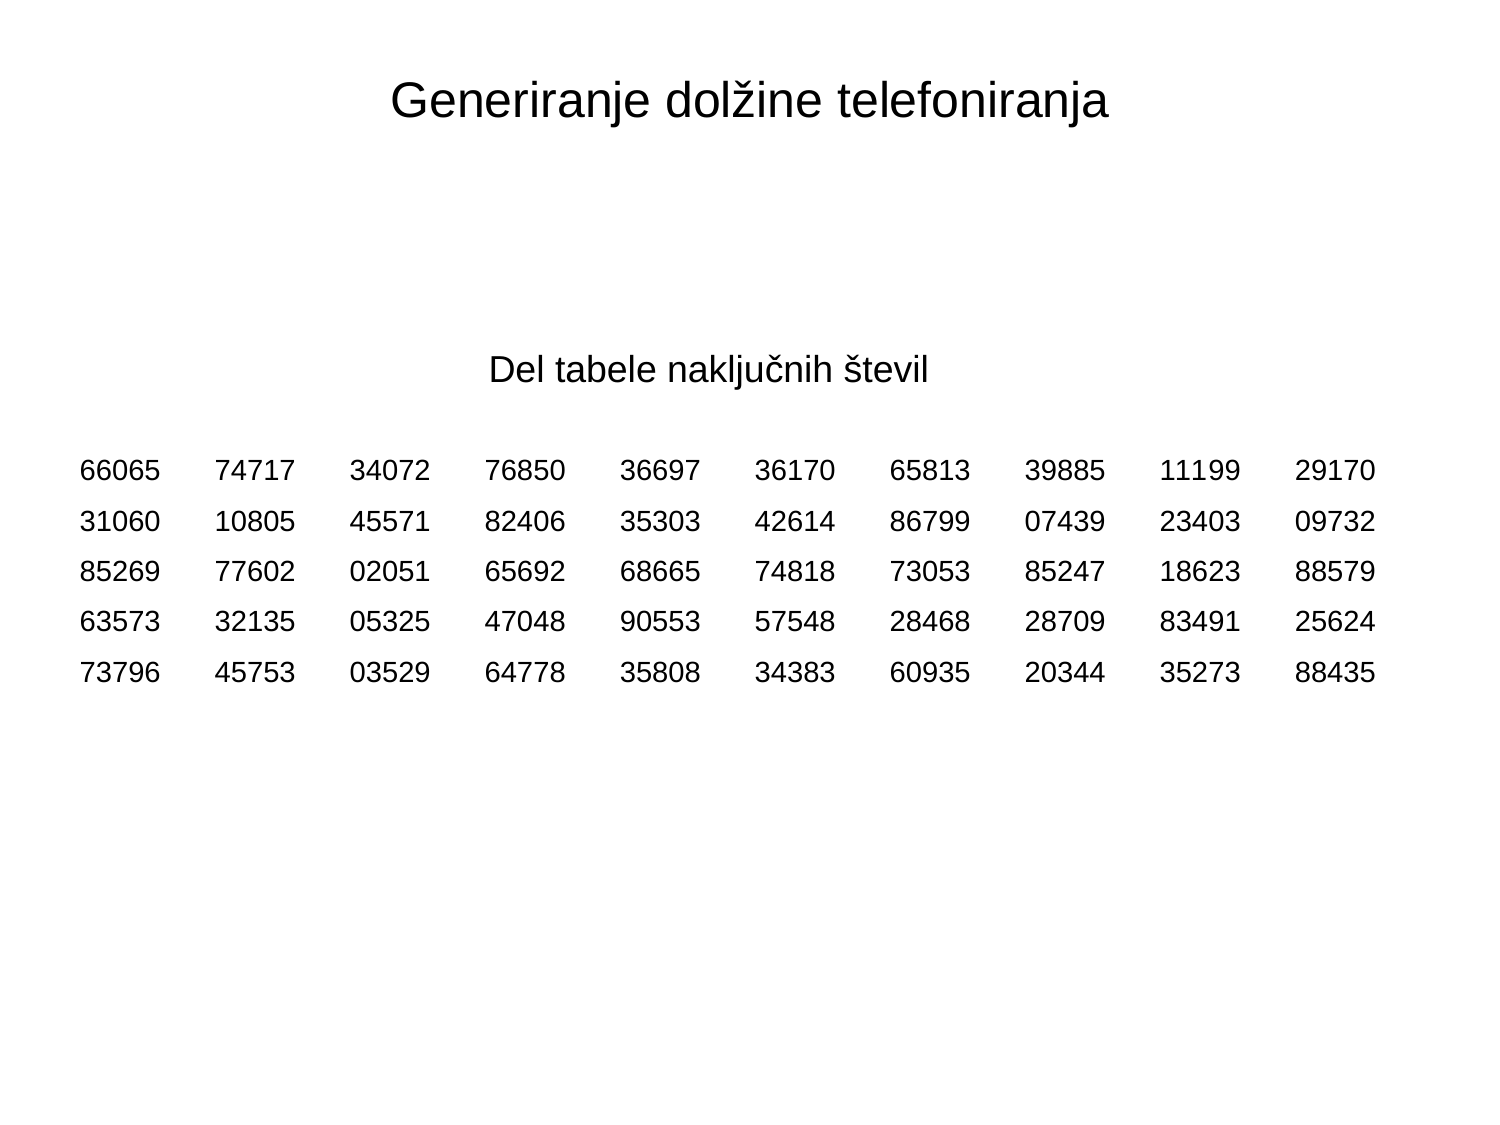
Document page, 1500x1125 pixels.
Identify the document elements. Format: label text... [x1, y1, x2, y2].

table_cell 34383 [740, 645, 875, 696]
table_cell 45753 [200, 645, 335, 696]
table_cell 68665 [605, 544, 740, 595]
table_cell 35303 [605, 494, 740, 544]
table_cell 65692 [470, 544, 605, 595]
table_cell 05325 [335, 595, 470, 645]
table_cell 90553 [605, 595, 740, 645]
table_header 34072 [335, 444, 470, 494]
table_cell 18623 [1145, 544, 1280, 595]
table_cell 63573 [65, 595, 200, 645]
table_cell 25624 [1280, 595, 1415, 645]
table_cell 74818 [740, 544, 875, 595]
table_cell 28709 [1010, 595, 1145, 645]
table_cell 07439 [1010, 494, 1145, 544]
table_cell 73053 [875, 544, 1010, 595]
table_cell 32135 [200, 595, 335, 645]
table_header 29170 [1280, 444, 1415, 494]
table_cell 35273 [1145, 645, 1280, 696]
table_cell 88435 [1280, 645, 1415, 696]
table_cell 09732 [1280, 494, 1415, 544]
table_cell 45571 [335, 494, 470, 544]
table_header 66065 [65, 444, 200, 494]
table_cell 73796 [65, 645, 200, 696]
table_cell 60935 [875, 645, 1010, 696]
table_cell 64778 [470, 645, 605, 696]
text_box Del tabele naključnih števil [348, 336, 1070, 398]
table_cell 82406 [470, 494, 605, 544]
table_cell 20344 [1010, 645, 1145, 696]
table_cell 42614 [740, 494, 875, 544]
table_cell 23403 [1145, 494, 1280, 544]
table_cell 10805 [200, 494, 335, 544]
table_header 65813 [875, 444, 1010, 494]
table_header 11199 [1145, 444, 1280, 494]
table_header 76850 [470, 444, 605, 494]
title Generiranje dolžine telefoniranja [75, 45, 1426, 149]
table_cell 86799 [875, 494, 1010, 544]
table_cell 77602 [200, 544, 335, 595]
table_header 36170 [740, 444, 875, 494]
table_cell 57548 [740, 595, 875, 645]
table_cell 35808 [605, 645, 740, 696]
table_cell 47048 [470, 595, 605, 645]
table_cell 02051 [335, 544, 470, 595]
table_header 39885 [1010, 444, 1145, 494]
table_header 36697 [605, 444, 740, 494]
table_cell 83491 [1145, 595, 1280, 645]
table_cell 03529 [335, 645, 470, 696]
table_cell 28468 [875, 595, 1010, 645]
table_cell 31060 [65, 494, 200, 544]
table_header 74717 [200, 444, 335, 494]
table_cell 85269 [65, 544, 200, 595]
table_cell 85247 [1010, 544, 1145, 595]
table_cell 88579 [1280, 544, 1415, 595]
